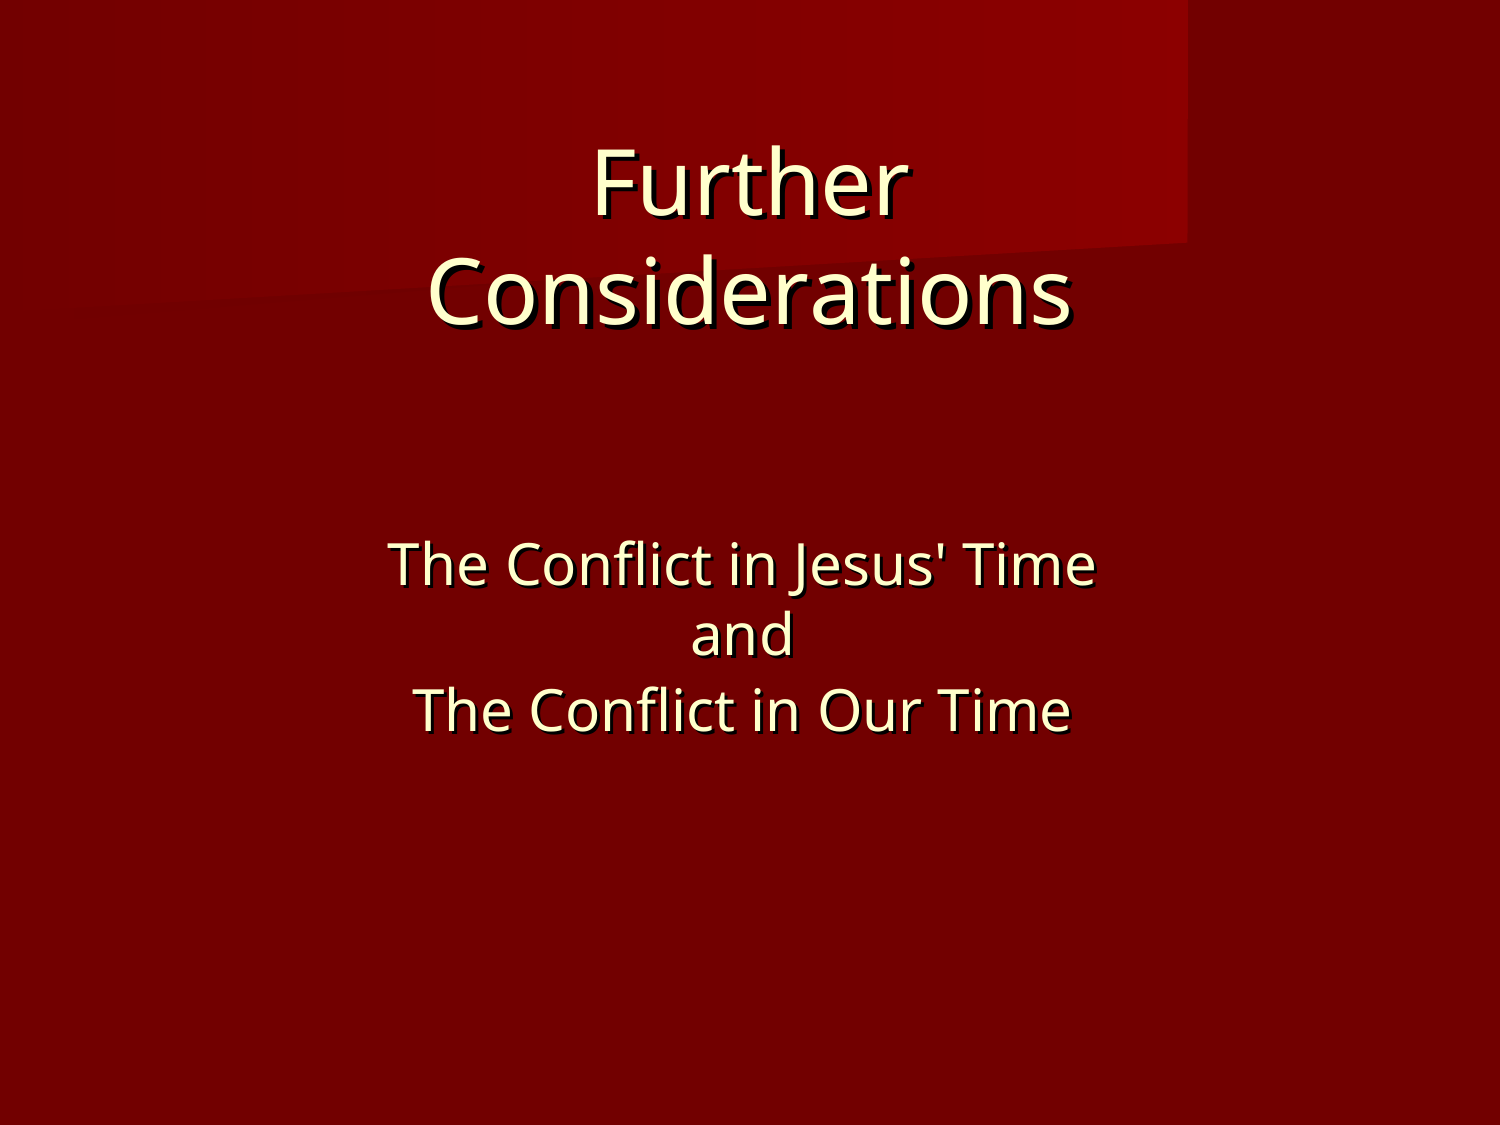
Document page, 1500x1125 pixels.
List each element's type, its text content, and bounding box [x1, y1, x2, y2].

text_box The Conflict in Jesus' Time and The Conflict in Our Time [150, 519, 1336, 751]
title Further Considerations [75, 115, 1426, 351]
